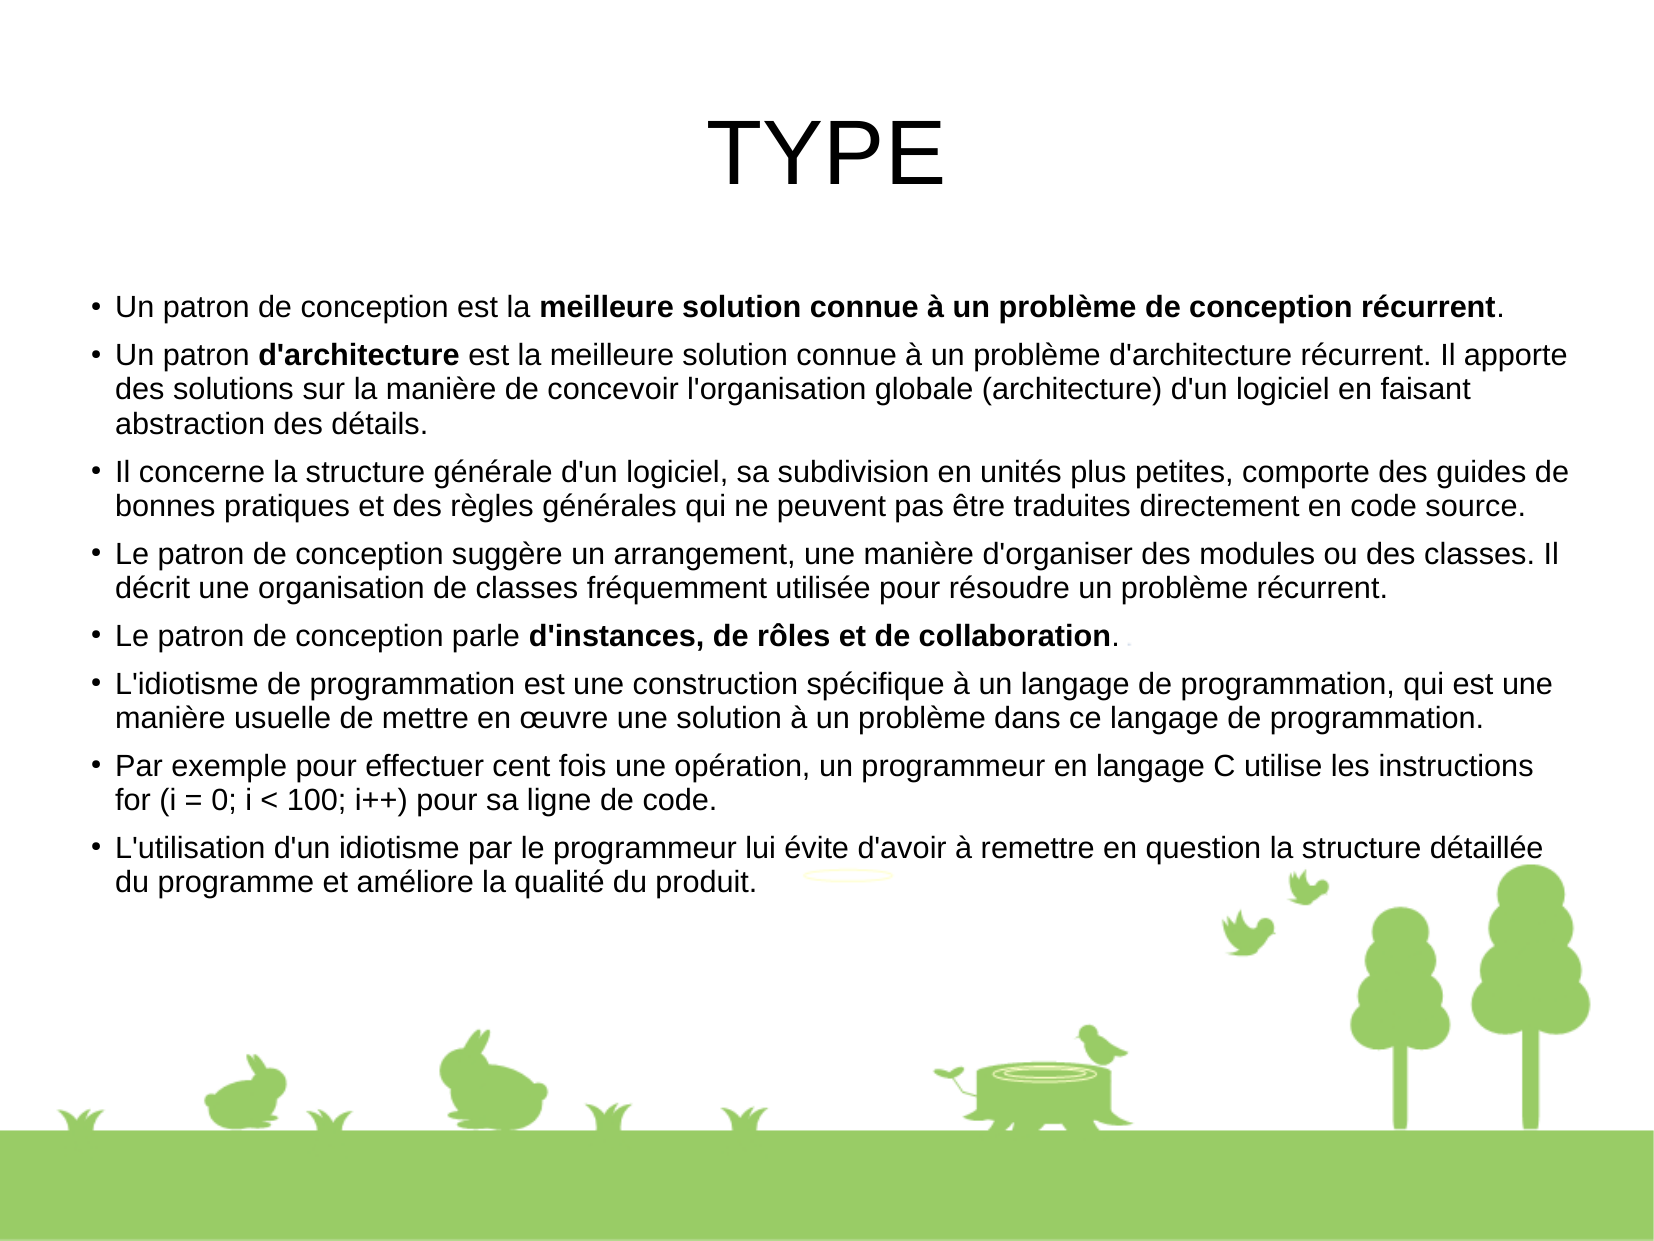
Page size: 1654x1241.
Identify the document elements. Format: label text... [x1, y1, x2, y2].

title TYPE [82, 49, 1571, 257]
list Un patron de conception est la meilleure solution connue à un problème de conception récurrent. Un patron d'architecture est la meilleure solution connue à un problème d'architecture récurrent. Il apporte des solutions sur la manière de concevoir l'organisation globale (architecture) d'un logiciel en faisant abstraction des détails. Il concerne la structure générale d'un logiciel, sa subdivision en unités plus petites, comporte des guides de bonnes pratiques et des règles générales qui ne peuvent pas être traduites directement en code source. Le patron de conception suggère un arrangement, une manière d'organiser des modules ou des classes. Il décrit une organisation de classes fréquemment utilisée pour résoudre un problème récurrent. Le patron de conception parle d'instances, de rôles et de collaboration. L'idiotisme de programmation est une construction spécifique à un langage de programmation, qui est une manière usuelle de mettre en œuvre une solution à un problème dans ce langage de programmation. Par exemple pour effectuer cent fois une opération, un programmeur en langage C utilise les instructions for (i = 0; i < 100; i++) pour sa ligne de code. L'utilisation d'un idiotisme par le programmeur lui évite d'avoir à remettre en question la structure détaillée du programme et améliore la qualité du produit. [82, 290, 1571, 1010]
picture [0, 0, 1654, 1241]
